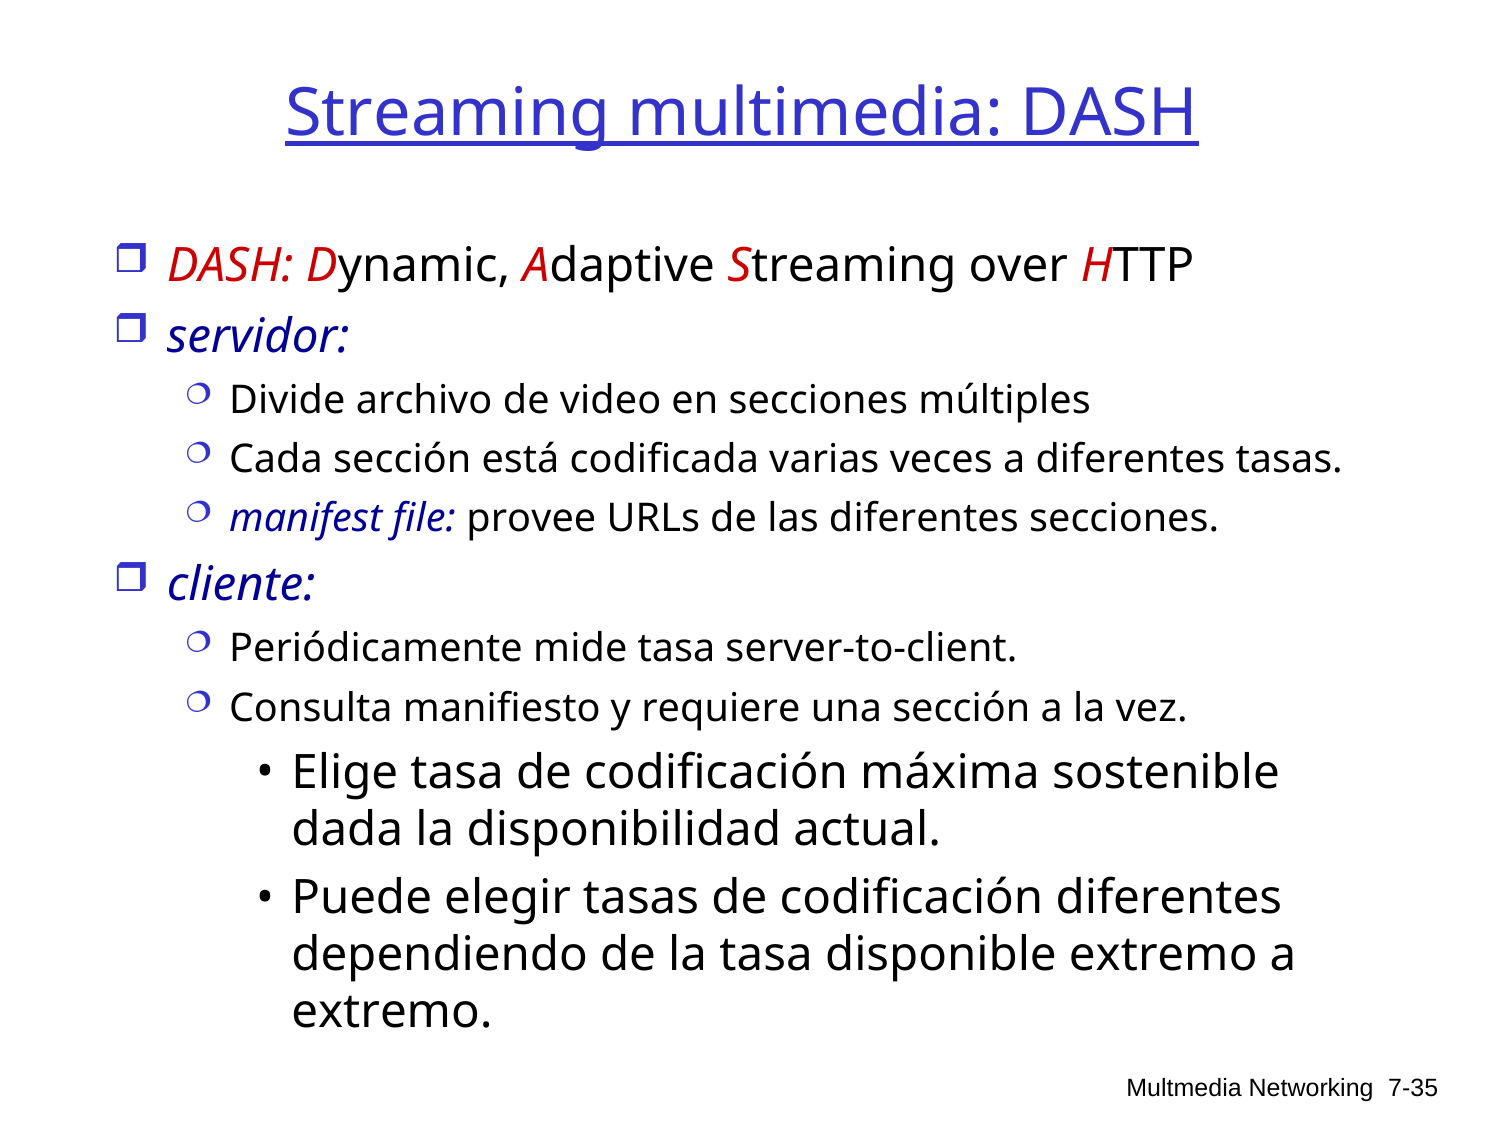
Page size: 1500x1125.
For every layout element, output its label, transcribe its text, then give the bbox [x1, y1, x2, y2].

text_box Multmedia Networking [913, 1064, 1342, 1125]
text_box 7-<number> [1342, 1064, 1454, 1125]
title Streaming multimedia: DASH [59, 37, 1401, 181]
list DASH: Dynamic, Adaptive Streaming over HTTP servidor: Divide archivo de video en secciones múltiples Cada sección está codificada varias veces a diferentes tasas. manifest file: provee URLs de las diferentes secciones. cliente: Periódicamente mide tasa server-to-client. Consulta manifiesto y requiere una sección a la vez. Elige tasa de codificación máxima sostenible dada la disponibilidad actual. Puede elegir tasas de codificación diferentes dependiendo de la tasa disponible extremo a extremo. [98, 226, 1374, 1056]
